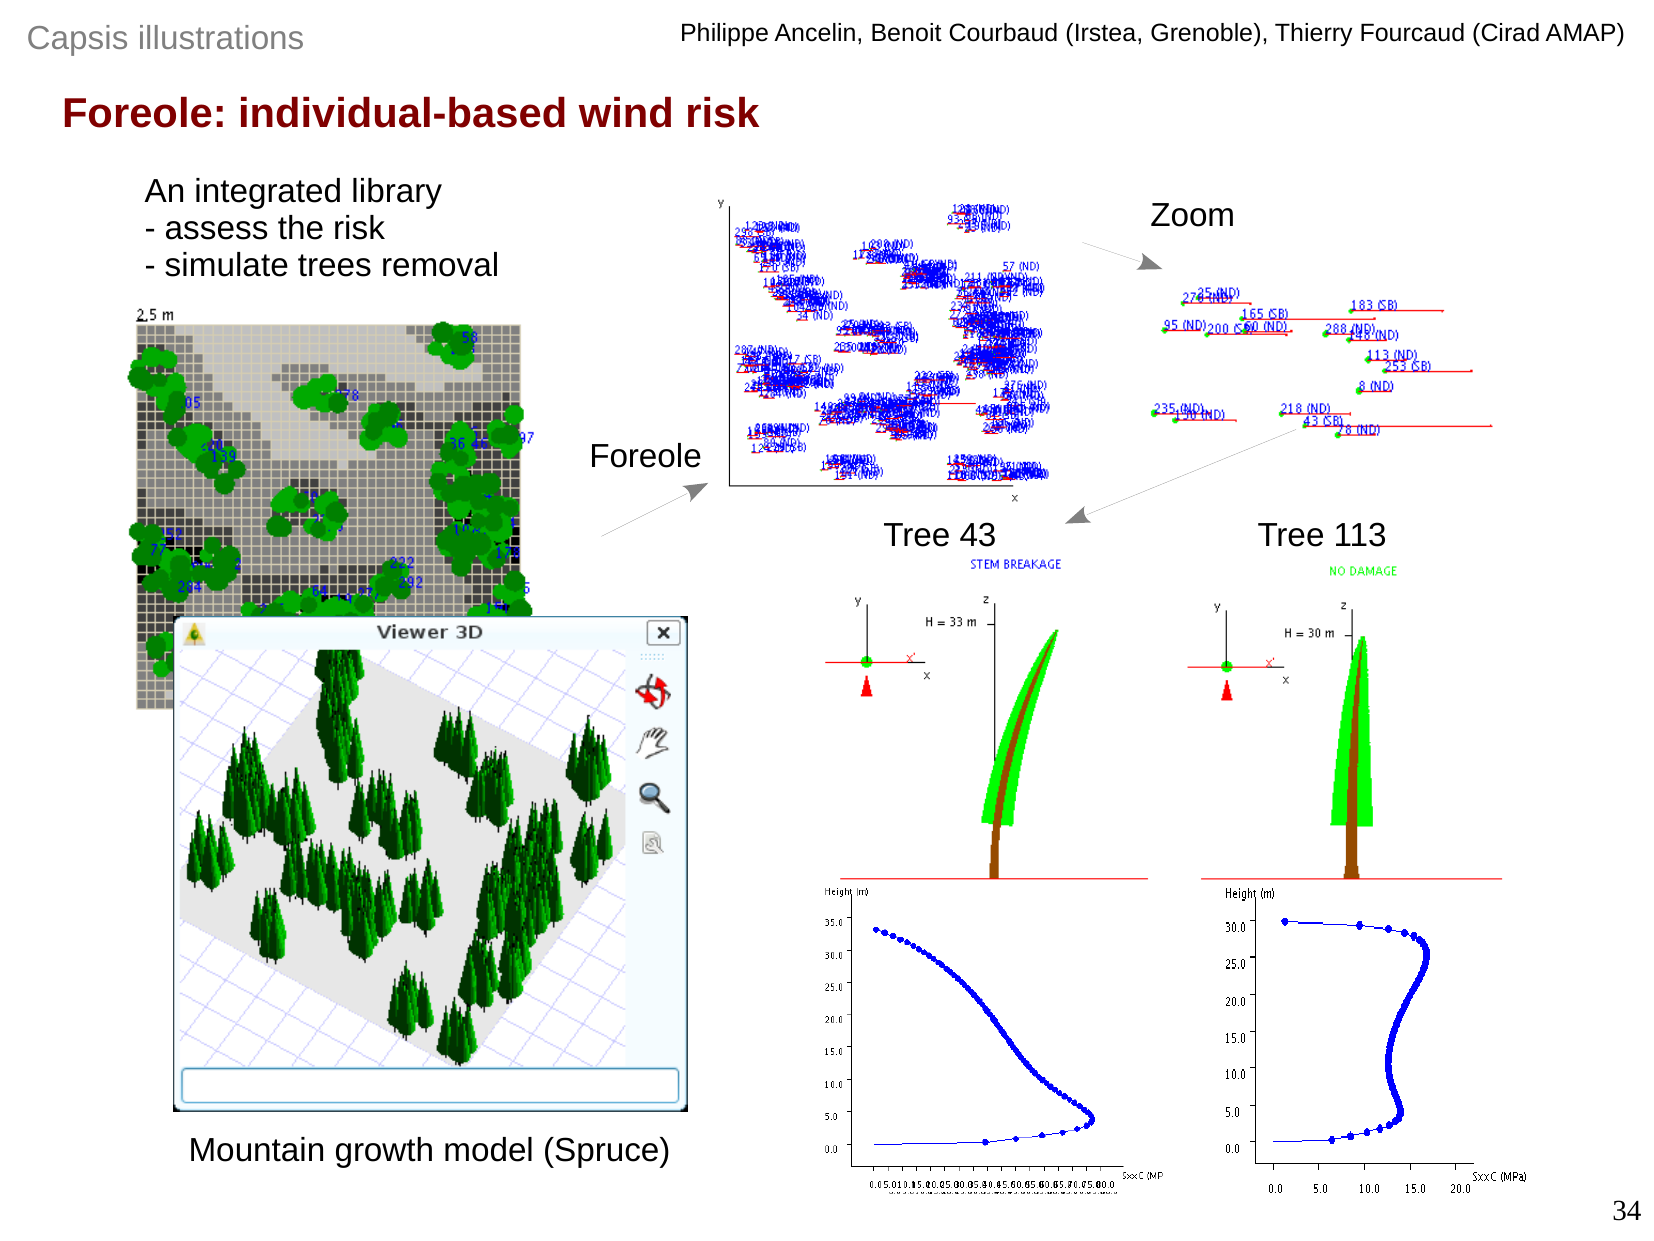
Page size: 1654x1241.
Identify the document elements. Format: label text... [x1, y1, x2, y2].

text_box An integrated library - assess the risk - simulate trees removal [129, 165, 768, 292]
picture [1182, 562, 1536, 1200]
picture [714, 188, 1056, 510]
text_box Zoom [1135, 188, 1377, 241]
text_box Philippe Ancelin, Benoit Courbaud (Irstea, Grenoble), Thierry Fourcaud (Cirad AMAP) [543, 11, 1642, 55]
text_box Capsis illustrations [11, 11, 426, 64]
text_box Tree 43 [868, 509, 1110, 562]
text_box Foreole [574, 430, 762, 482]
picture [815, 555, 1163, 1199]
text_box Mountain growth model (Spruce) [173, 1124, 762, 1177]
text_box Tree 113 [1242, 509, 1484, 562]
picture [125, 302, 688, 1112]
picture [1135, 269, 1510, 457]
text_box Foreole: individual-based wind risk [47, 82, 1418, 144]
